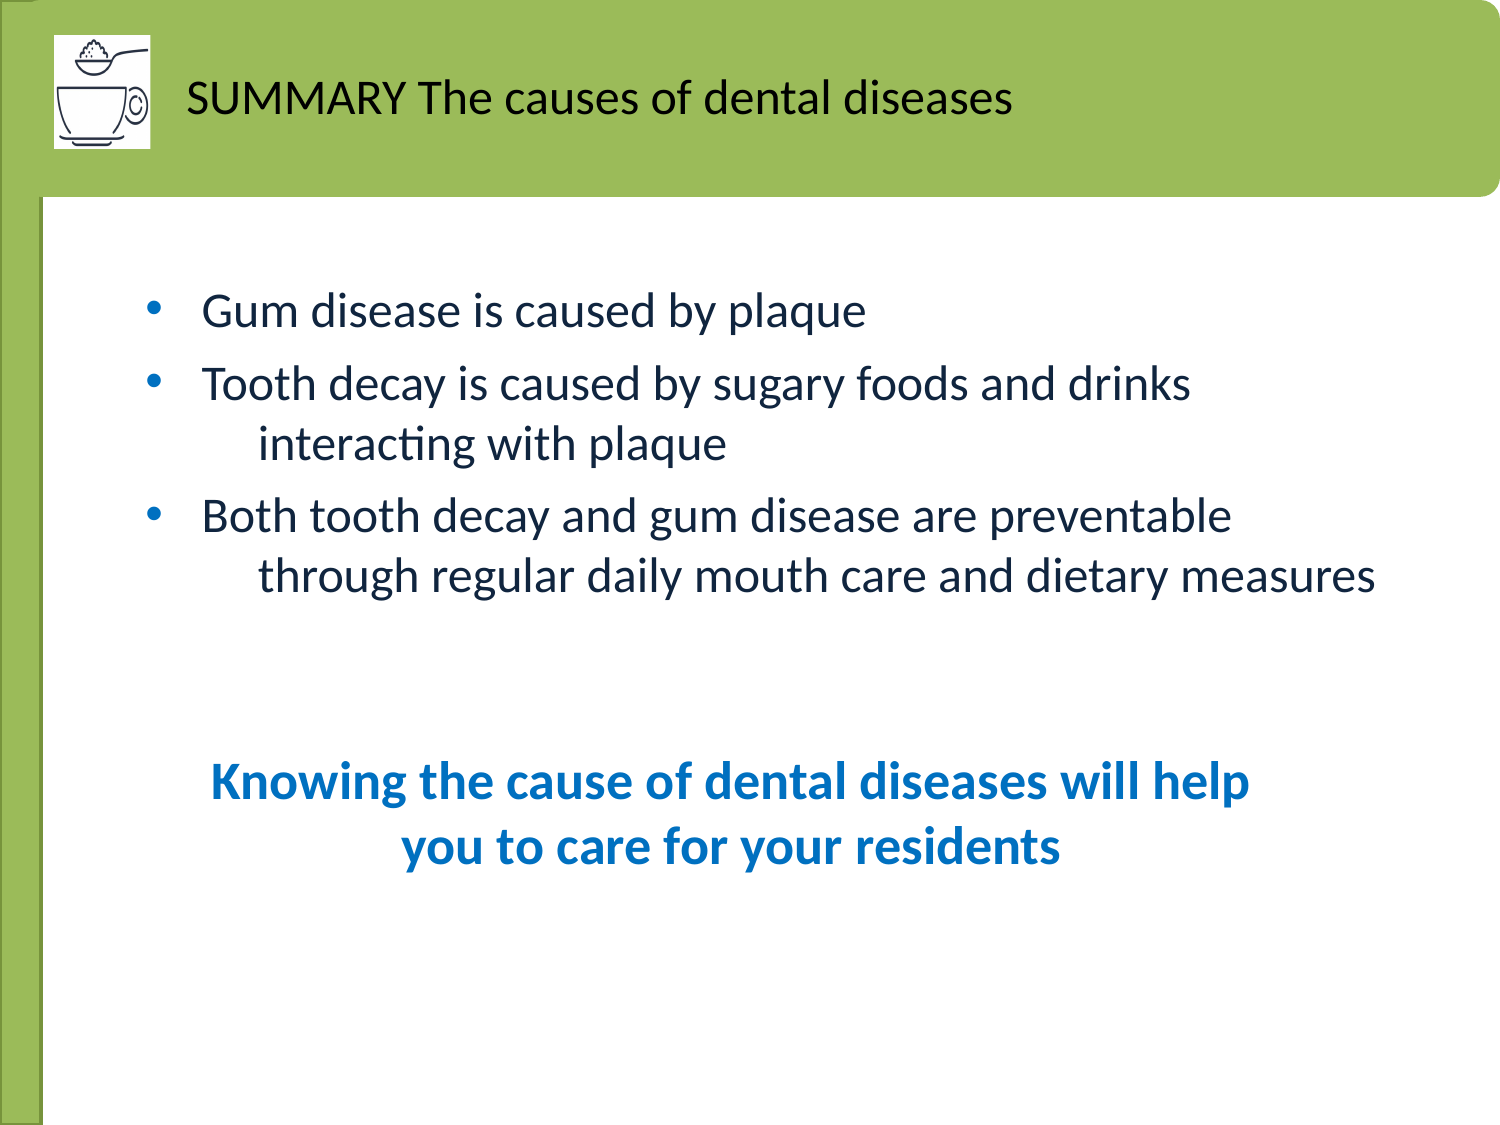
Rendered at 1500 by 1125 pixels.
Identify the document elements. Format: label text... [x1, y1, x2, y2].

text_box [0, 0, 172, 1125]
text_box Knowing the cause of dental diseases will help you to care for your residents [150, 737, 1314, 884]
text_box Gum disease is caused by plaque Tooth decay is caused by sugary foods and drinks interacting with plaque Both tooth decay and gum disease are preventable through regular daily mouth care and dietary measures [130, 270, 1417, 613]
text_box SUMMARY The causes of dental diseases [172, 0, 1500, 197]
picture [54, 35, 151, 149]
